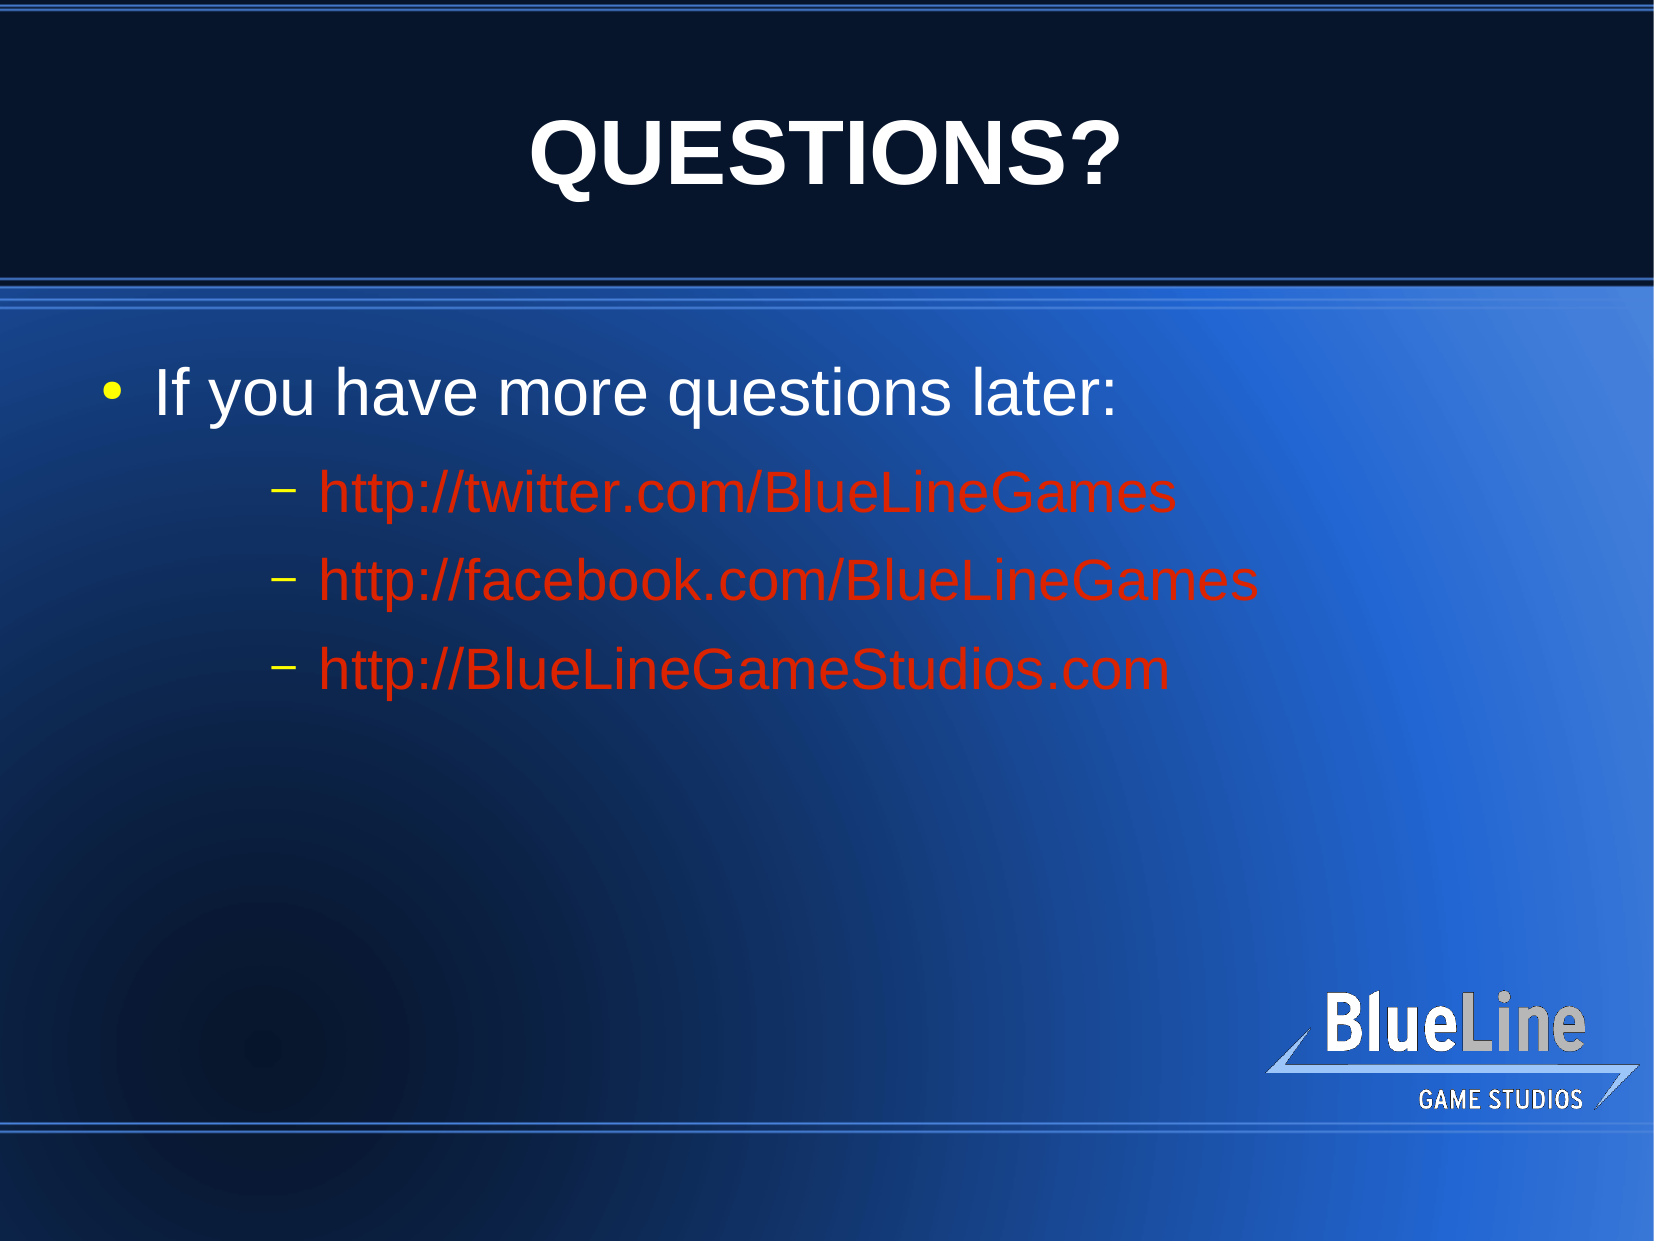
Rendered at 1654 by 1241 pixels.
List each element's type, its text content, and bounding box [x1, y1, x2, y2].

title QUESTIONS? [82, 49, 1571, 257]
list If you have more questions later: http://twitter.com/BlueLineGames http://facebook.com/BlueLineGames http://BlueLineGameStudios.com [82, 355, 1571, 1043]
picture [0, 0, 1654, 1241]
